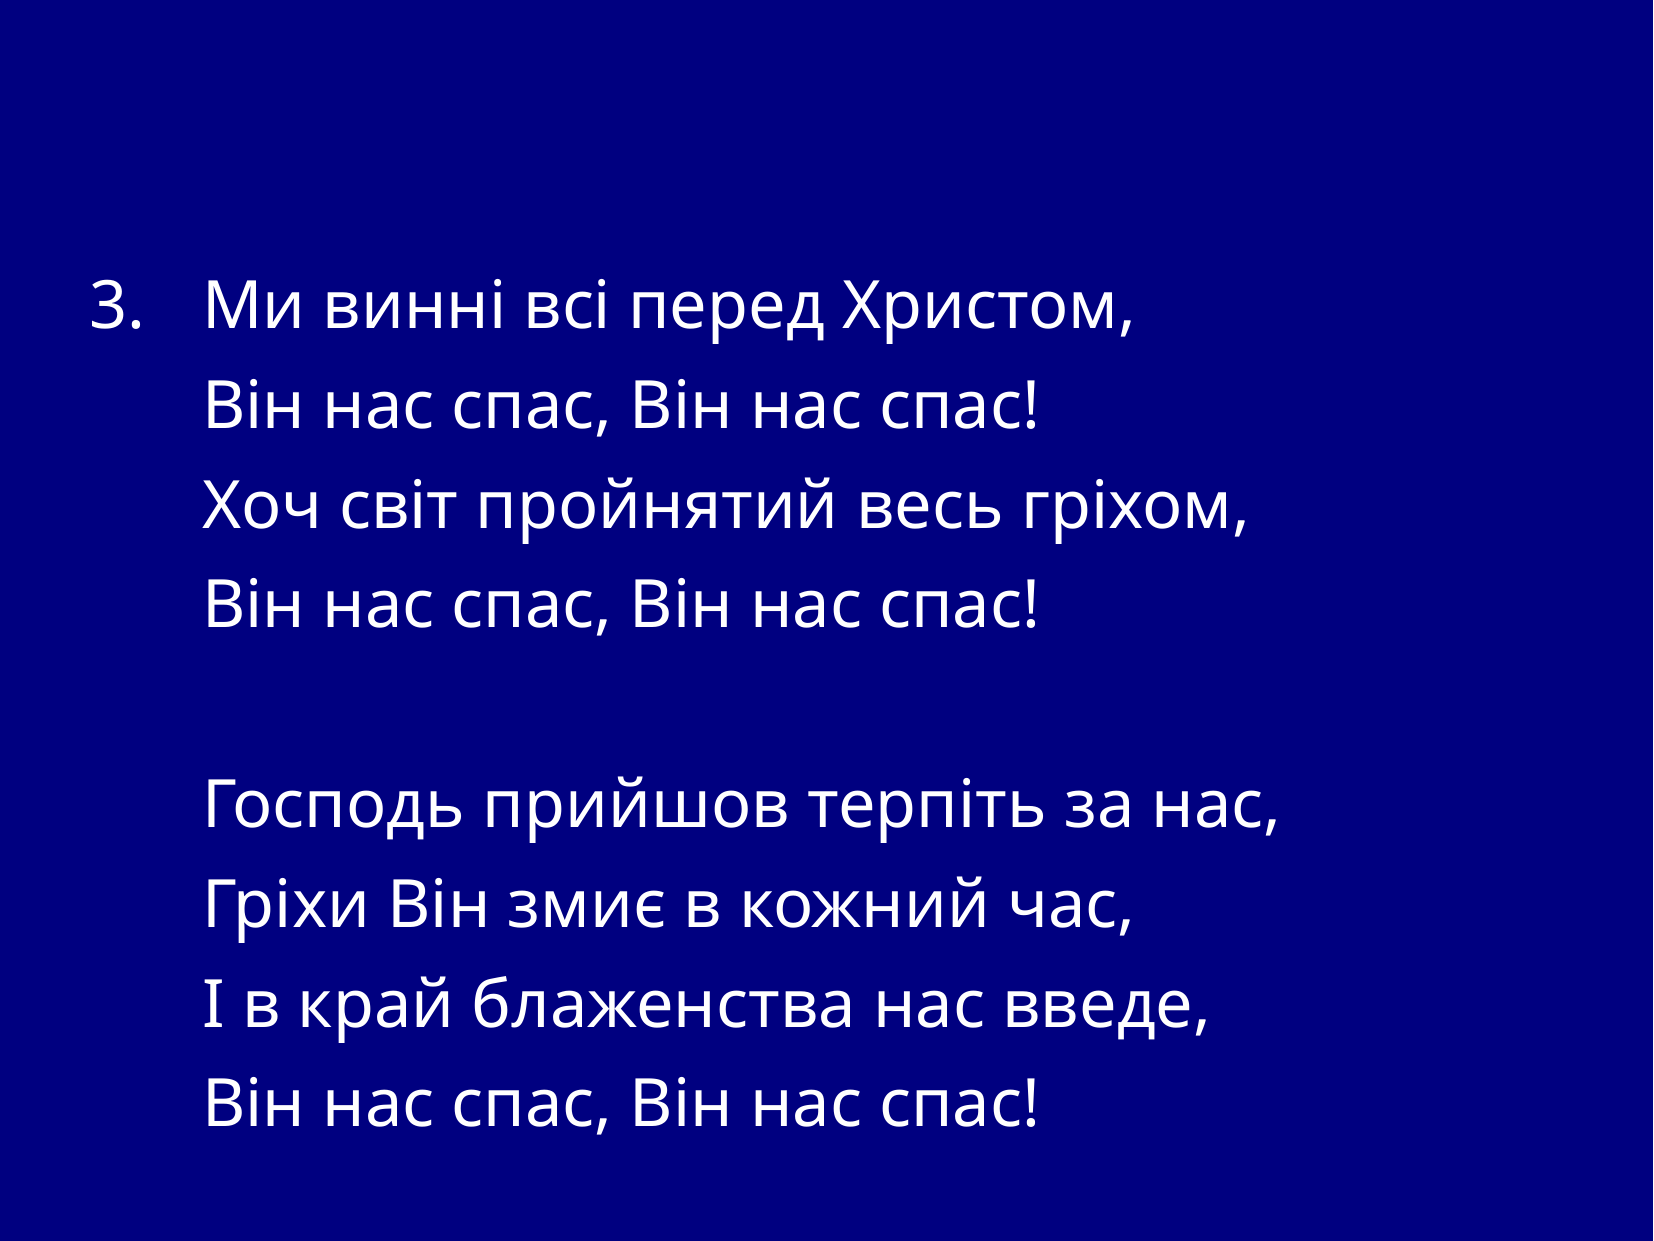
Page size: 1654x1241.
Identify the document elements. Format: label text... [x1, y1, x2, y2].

text_box 3. Ми винні всі перед Христом, Він нас спас, Він нас спас! Хоч світ пройнятий весь гріхом, Він нас спас, Він нас спас! Господь прийшов терпіть за нас, Гріхи Він змиє в кожний час, І в край блаженства нас введе, Він нас спас, Він нас спас! [75, 150, 1576, 1163]
